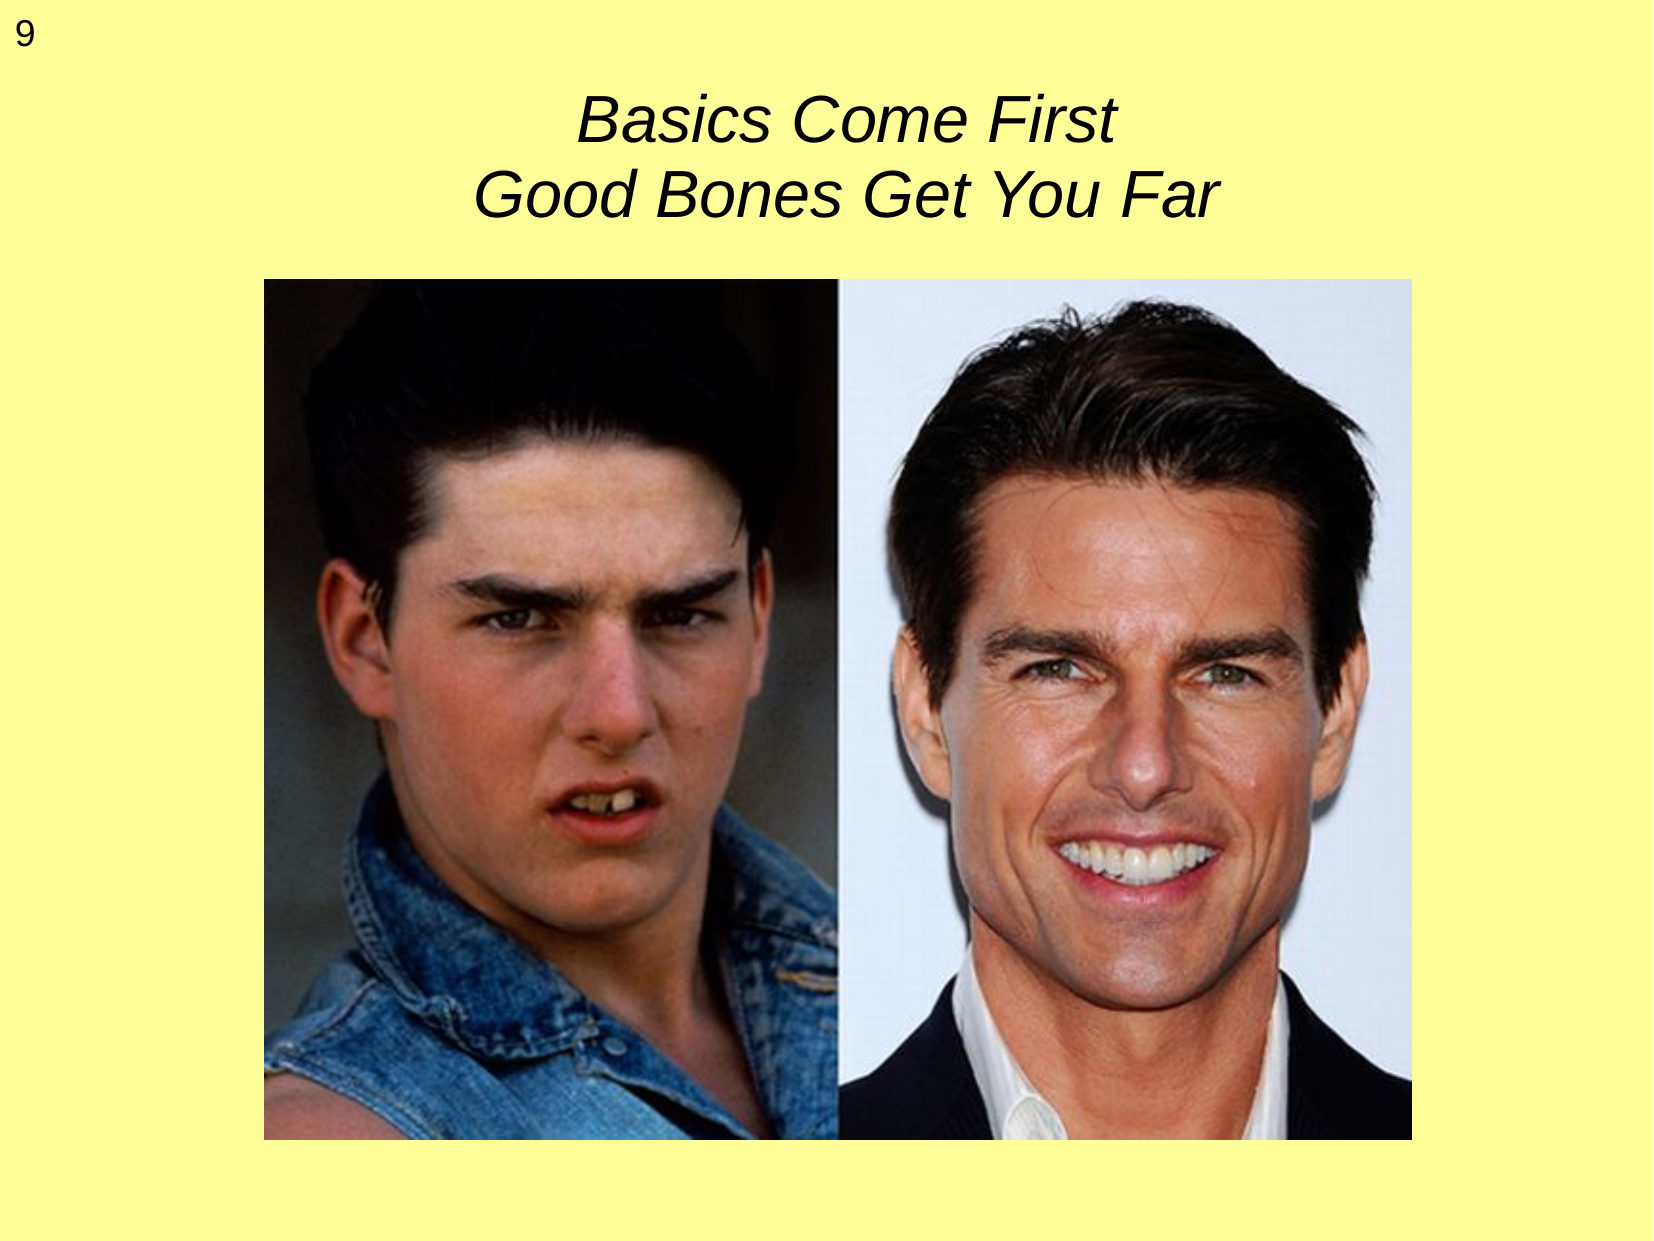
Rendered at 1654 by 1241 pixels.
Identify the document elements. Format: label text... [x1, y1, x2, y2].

text_box <number> [0, 5, 658, 76]
text_box Basics Come First Good Bones Get You Far [75, 75, 1621, 239]
picture [264, 279, 1412, 1141]
